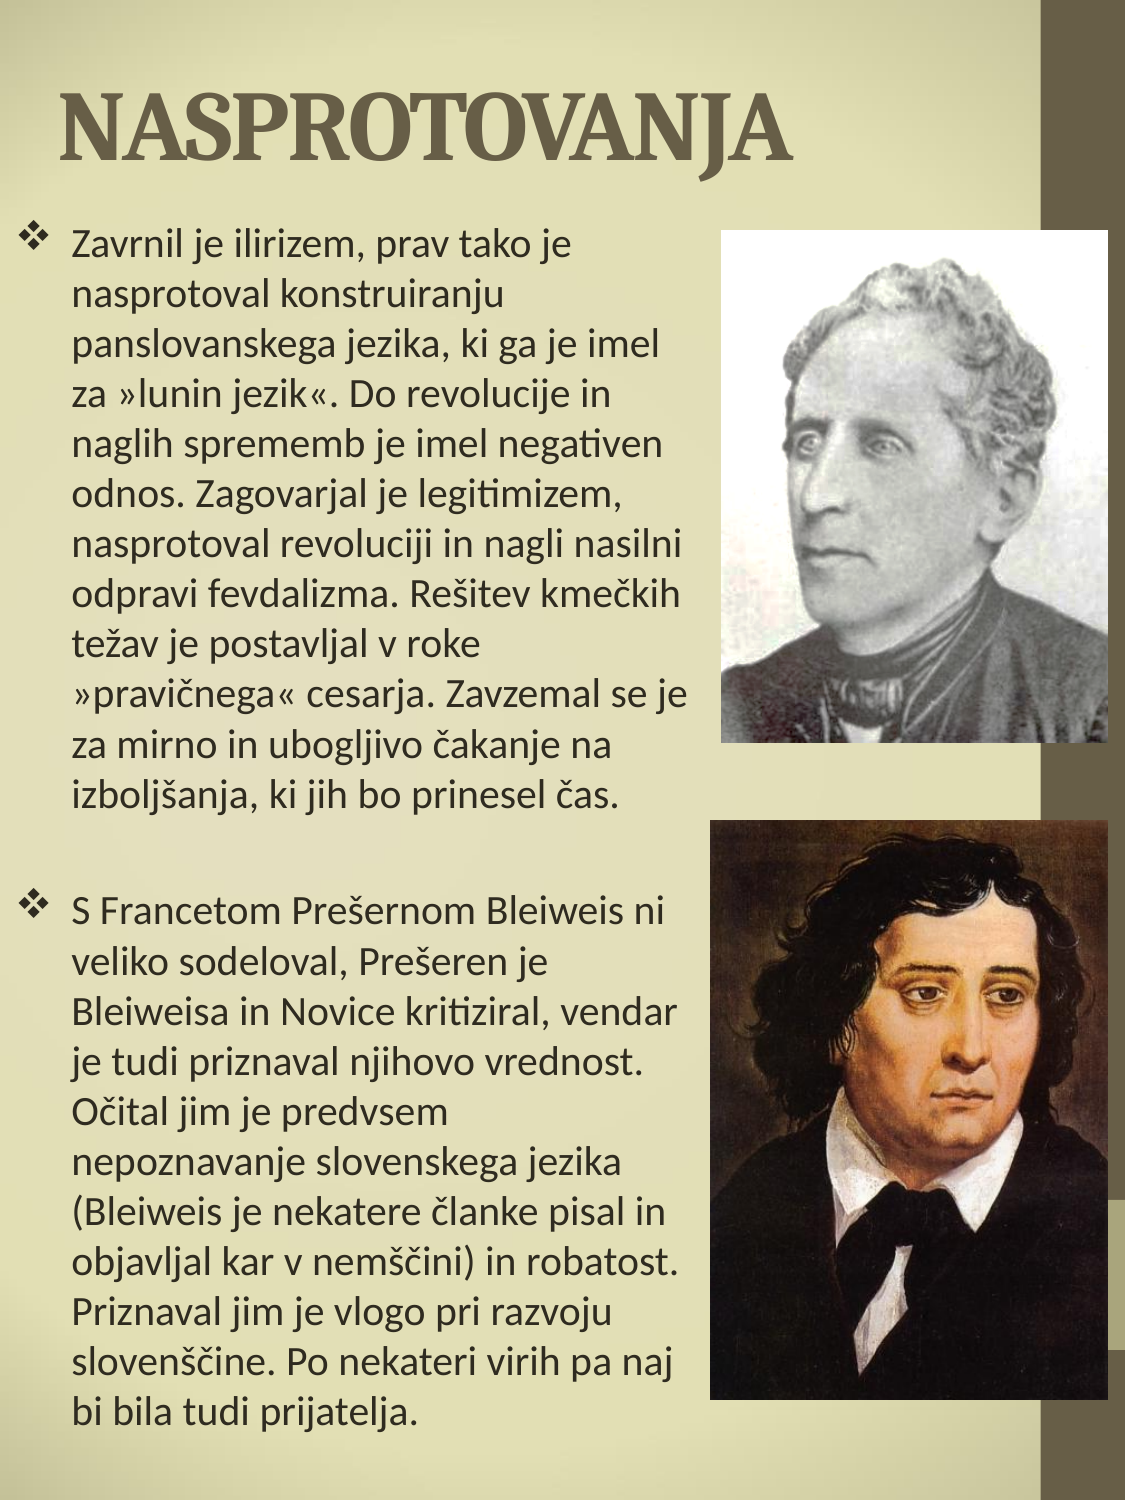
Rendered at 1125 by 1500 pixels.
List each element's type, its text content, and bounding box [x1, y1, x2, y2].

list Zavrnil je ilirizem, prav tako je nasprotoval konstruiranju panslovanskega jezika, ki ga je imel za »lunin jezik«. Do revolucije in naglih sprememb je imel negativen odnos. Zagovarjal je legitimizem, nasprotoval revoluciji in nagli nasilni odpravi fevdalizma. Rešitev kmečkih težav je postavljal v roke »pravičnega« cesarja. Zavzemal se je za mirno in ubogljivo čakanje na izboljšanja, ki jih bo prinesel čas. S Francetom Prešernom Bleiweis ni veliko sodeloval, Prešeren je Bleiweisa in Novice kritiziral, vendar je tudi priznaval njihovo vrednost. Očital jim je predvsem nepoznavanje slovenskega jezika (Bleiweis je nekatere članke pisal in objavljal kar v nemščini) in robatost. Priznaval jim je vlogo pri razvoju slovenščine. Po nekateri virih pa naj bi bila tudi prijatelja. [0, 194, 705, 1500]
title NASPROTOVANJA [42, 53, 858, 194]
picture [0, 0, 1108, 1500]
